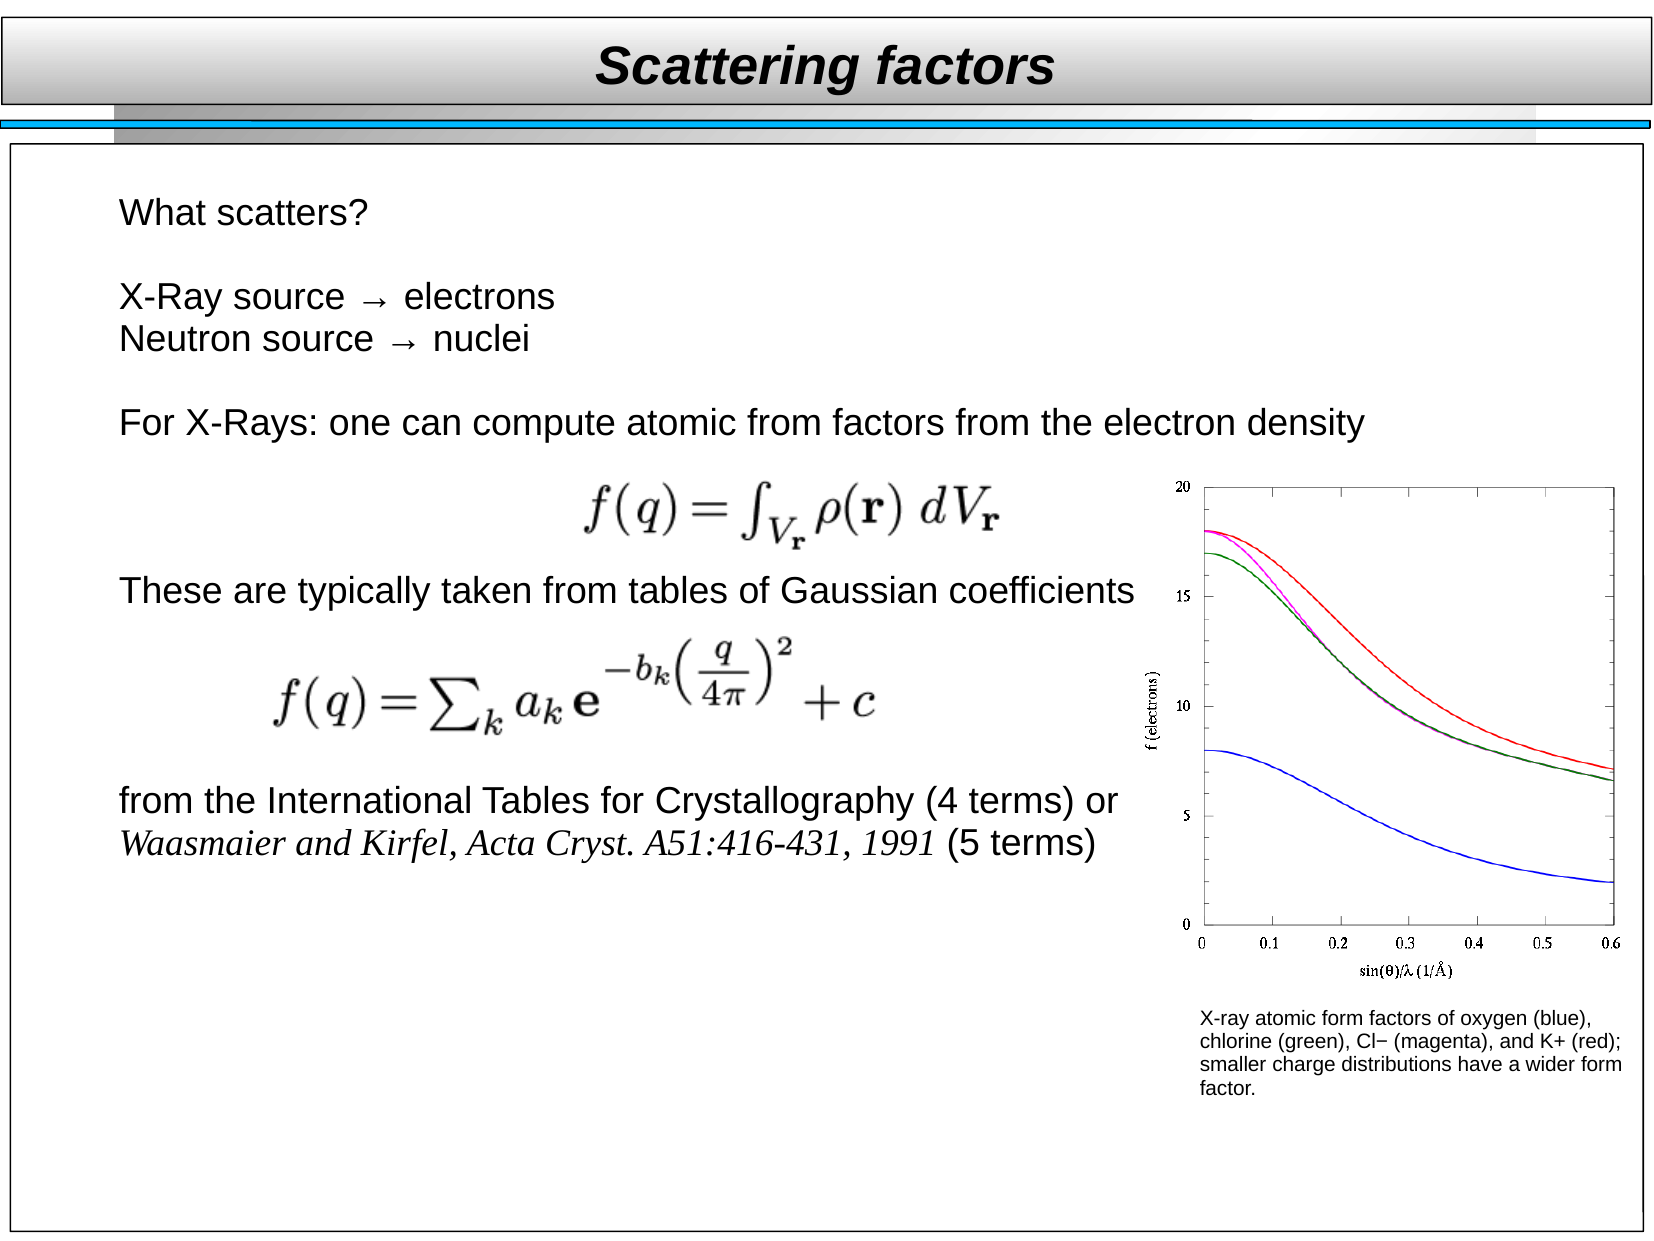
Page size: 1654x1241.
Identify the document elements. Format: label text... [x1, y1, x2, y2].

picture [1121, 470, 1635, 984]
text_box What scatters? X-Ray source → electrons Neutron source → nuclei For X-Rays: one can compute atomic from factors from the electron density These are typically taken from tables of Gaussian coefficients from the International Tables for Crystallography (4 terms) or Waasmaier and Kirfel, Acta Cryst. A51:416-431, 1991 (5 terms) [103, 184, 1381, 913]
text_box Scattering factors [1, 17, 1652, 105]
text_box [0, 120, 1651, 129]
text_box X-ray atomic form factors of oxygen (blue), chlorine (green), Cl− (magenta), and K+ (red); smaller charge distributions have a wider form factor. [1185, 999, 1639, 1108]
picture [555, 449, 1026, 561]
picture [249, 624, 976, 765]
